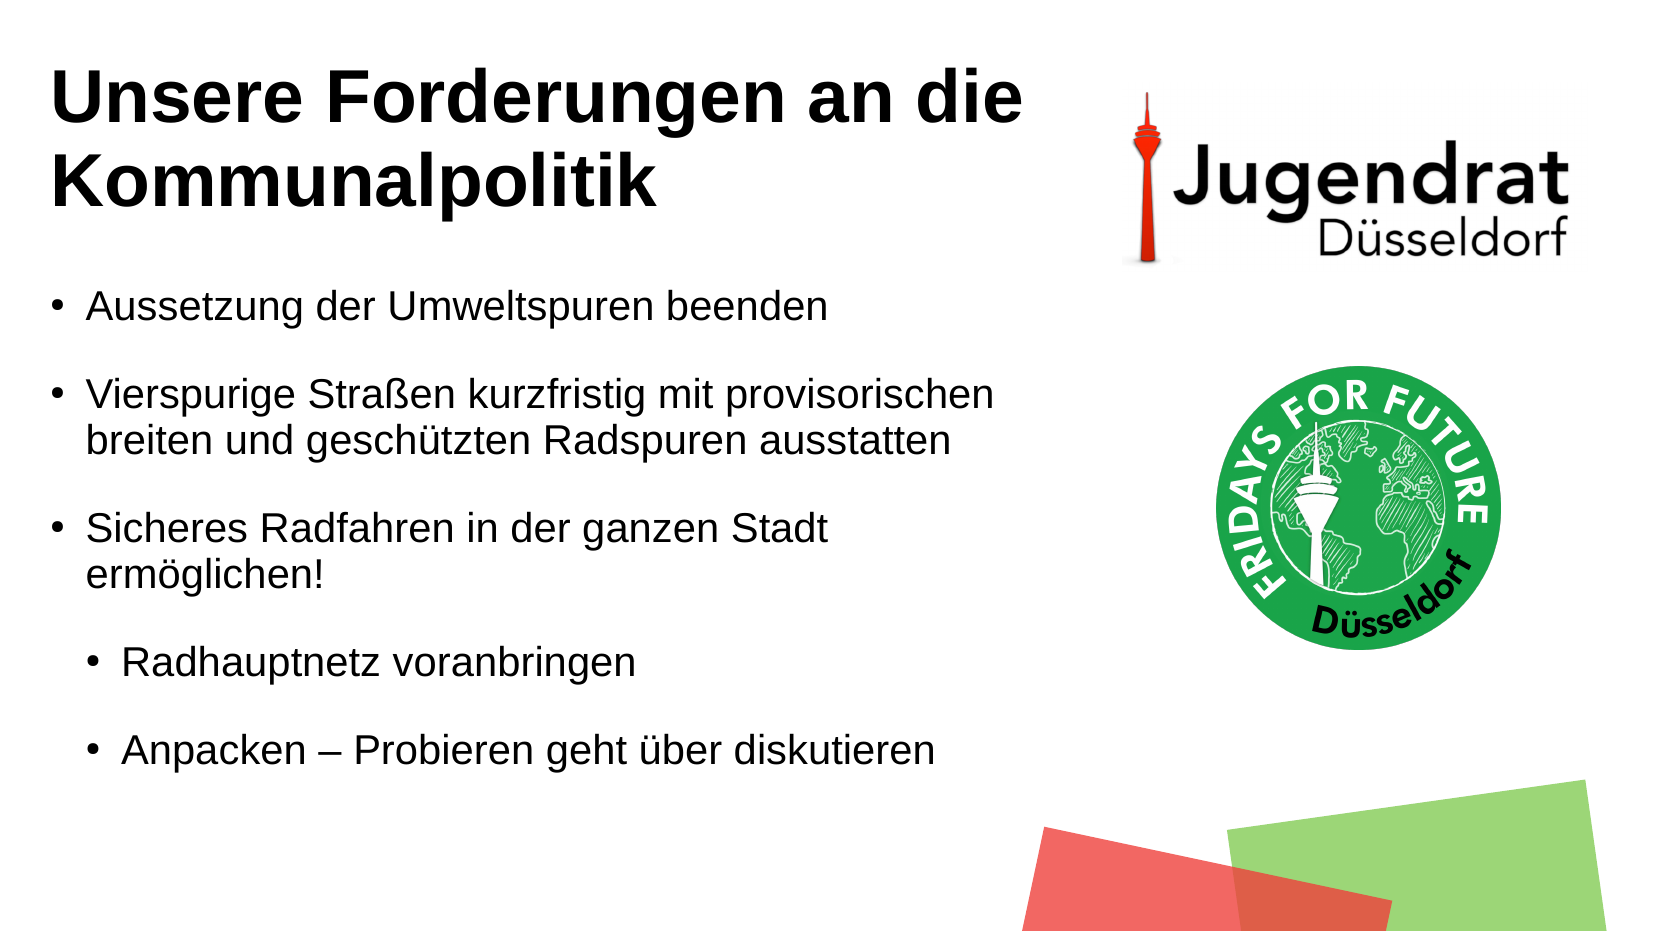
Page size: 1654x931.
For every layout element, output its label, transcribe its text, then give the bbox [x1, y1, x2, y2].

text_box [1022, 779, 1607, 931]
picture [1122, 82, 1588, 272]
text_box Unsere Forderungen an die Kommunalpolitik Aussetzung der Umweltspuren beenden Vierspurige Straßen kurzfristig mit provisorischen breiten und geschützten Radspuren ausstatten Sicheres Radfahren in der ganzen Stadt ermöglichen! Radhauptnetz voranbringen Anpacken – Probieren geht über diskutieren [35, 47, 1075, 931]
picture [1216, 366, 1501, 650]
